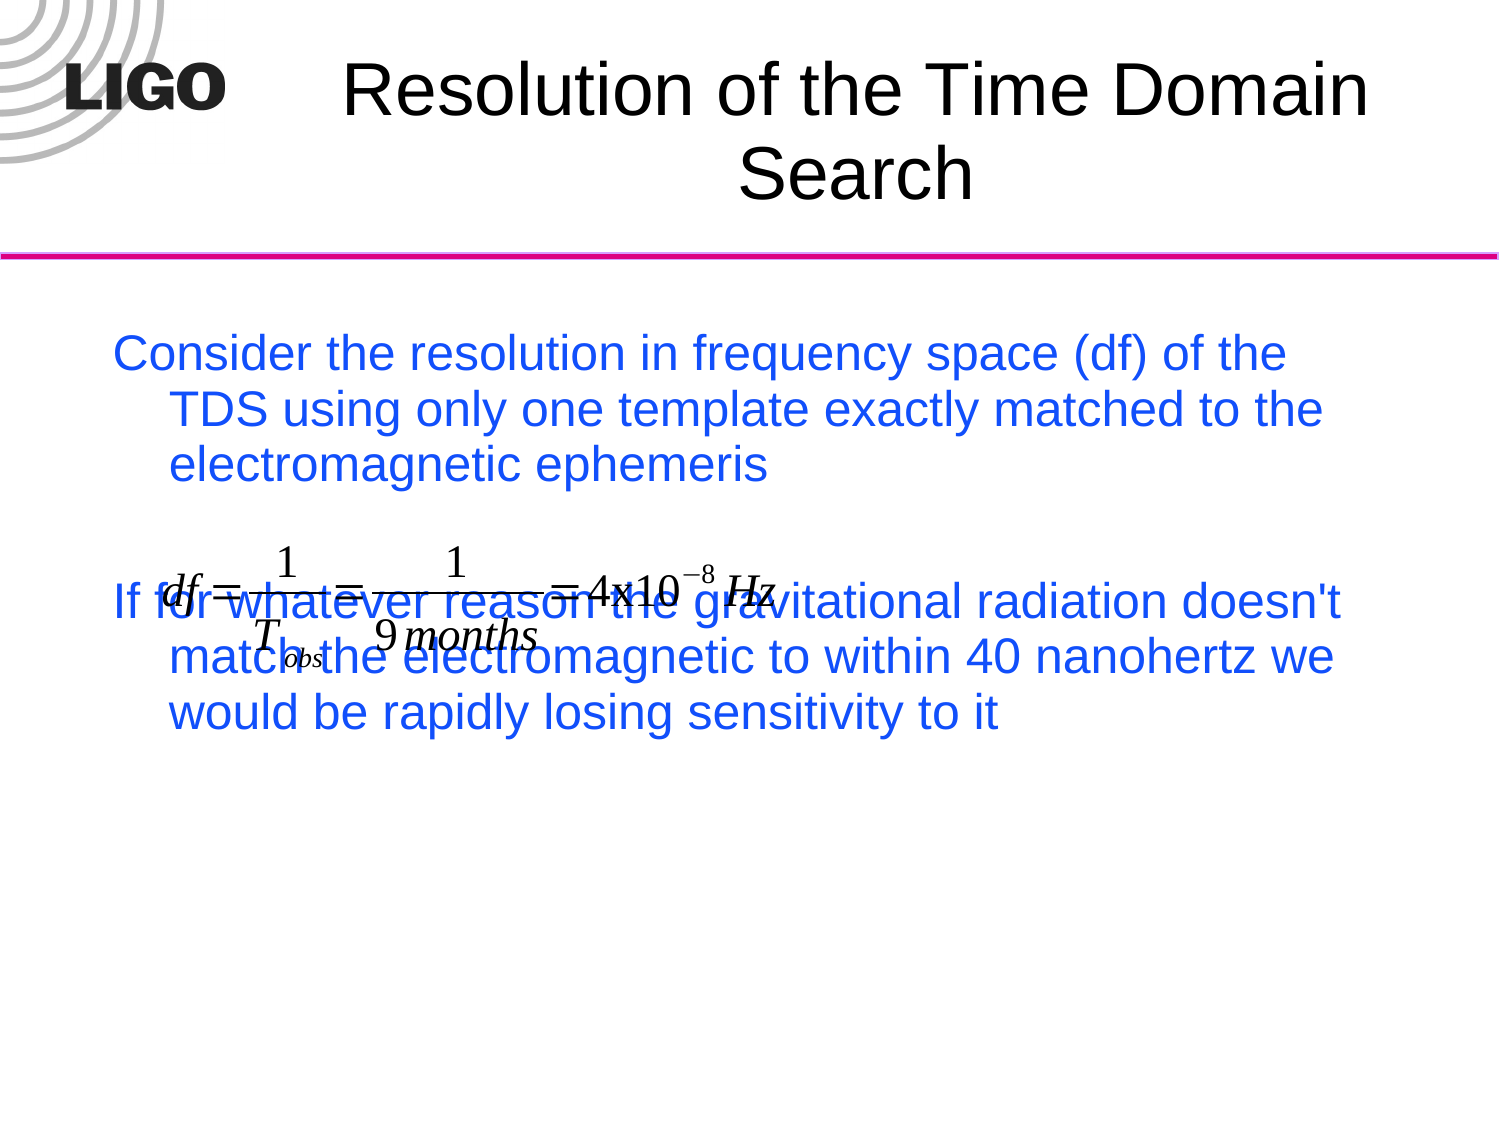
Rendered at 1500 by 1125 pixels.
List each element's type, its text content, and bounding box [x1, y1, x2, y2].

title Resolution of the Time Domain Search [262, 19, 1450, 243]
chart [150, 525, 786, 676]
list Consider the resolution in frequency space (df) of the TDS using only one template exactly matched to the electromagnetic ephemeris If for whatever reason the gravitational radiation doesn't match the electromagnetic to within 40 nanohertz we would be rapidly losing sensitivity to it [112, 324, 1388, 1001]
